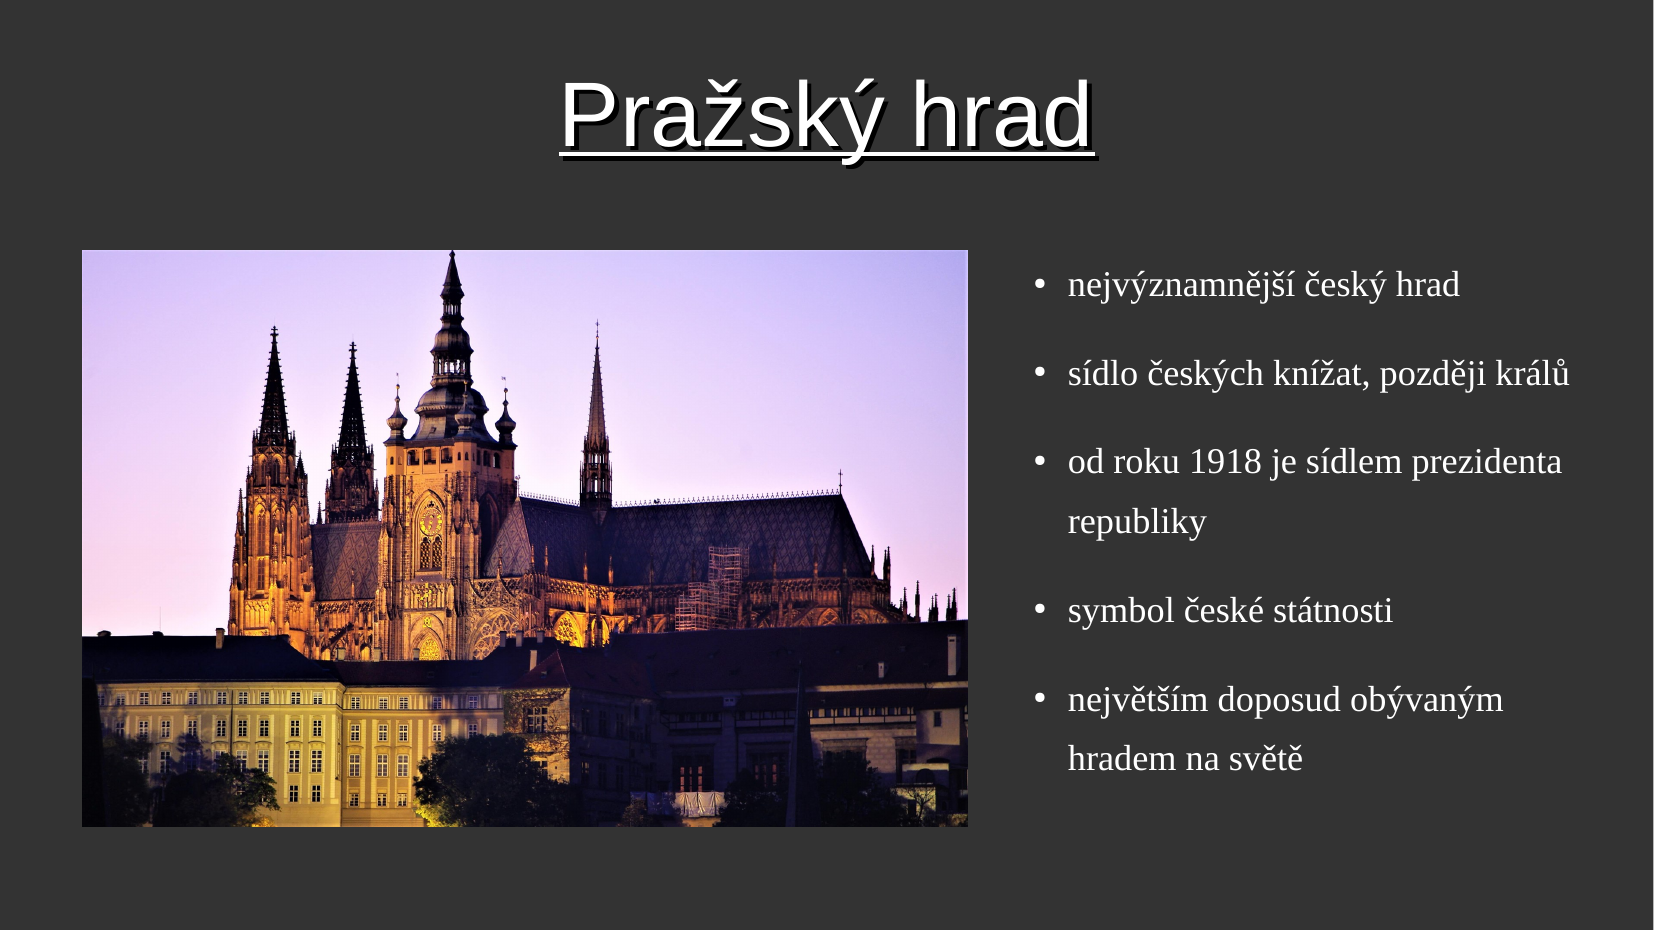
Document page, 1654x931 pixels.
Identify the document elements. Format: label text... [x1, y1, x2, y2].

title Pražský hrad [82, 37, 1571, 193]
list nejvýznamnější český hrad sídlo českých knížat, později králů od roku 1918 je sídlem prezidenta republiky symbol české státnosti největším doposud obývaným hradem na světě [1033, 244, 1583, 827]
picture [82, 250, 968, 827]
